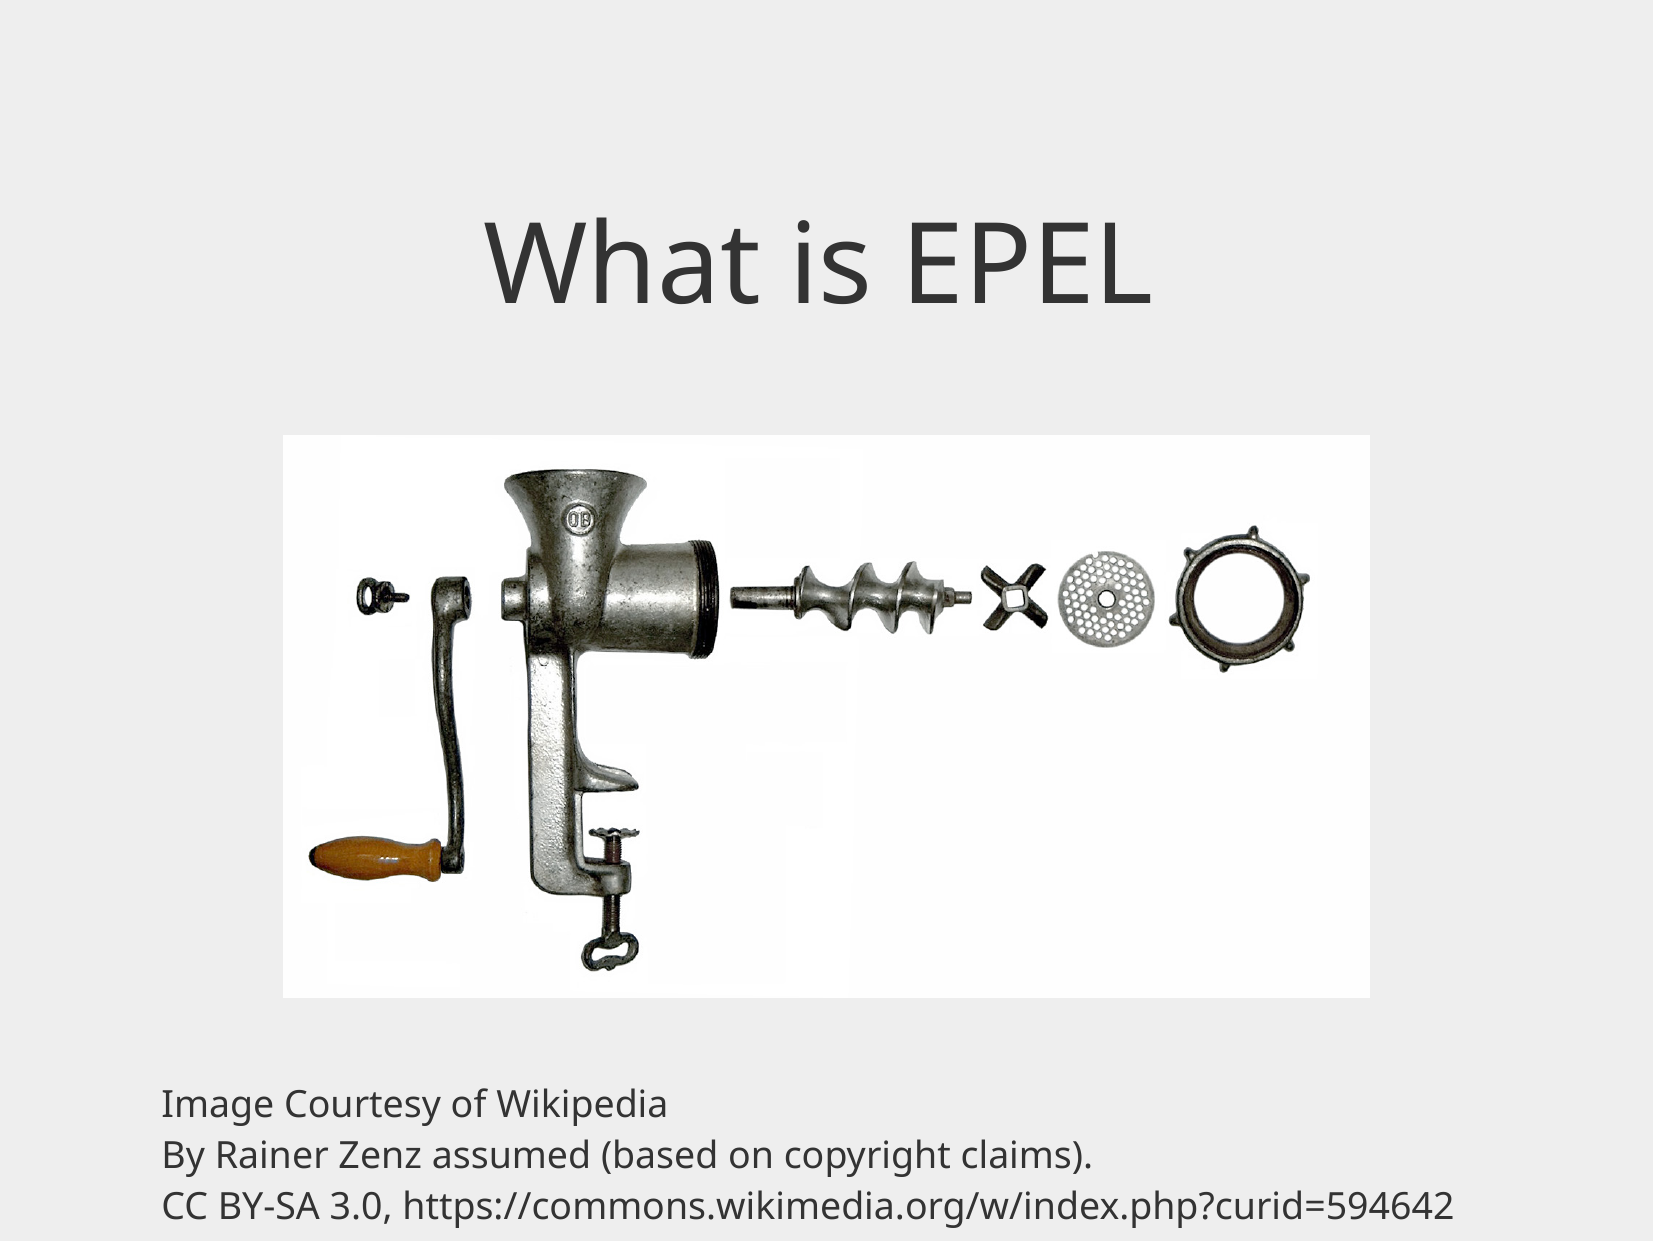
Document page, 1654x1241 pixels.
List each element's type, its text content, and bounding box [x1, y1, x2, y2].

picture [283, 435, 1370, 998]
text_box Image Courtesy of Wikipedia By Rainer Zenz assumed (based on copyright claims). CC BY-SA 3.0, https://commons.wikimedia.org/w/index.php?curid=594642 [146, 1070, 1485, 1200]
title What is EPEL [74, 165, 1563, 356]
